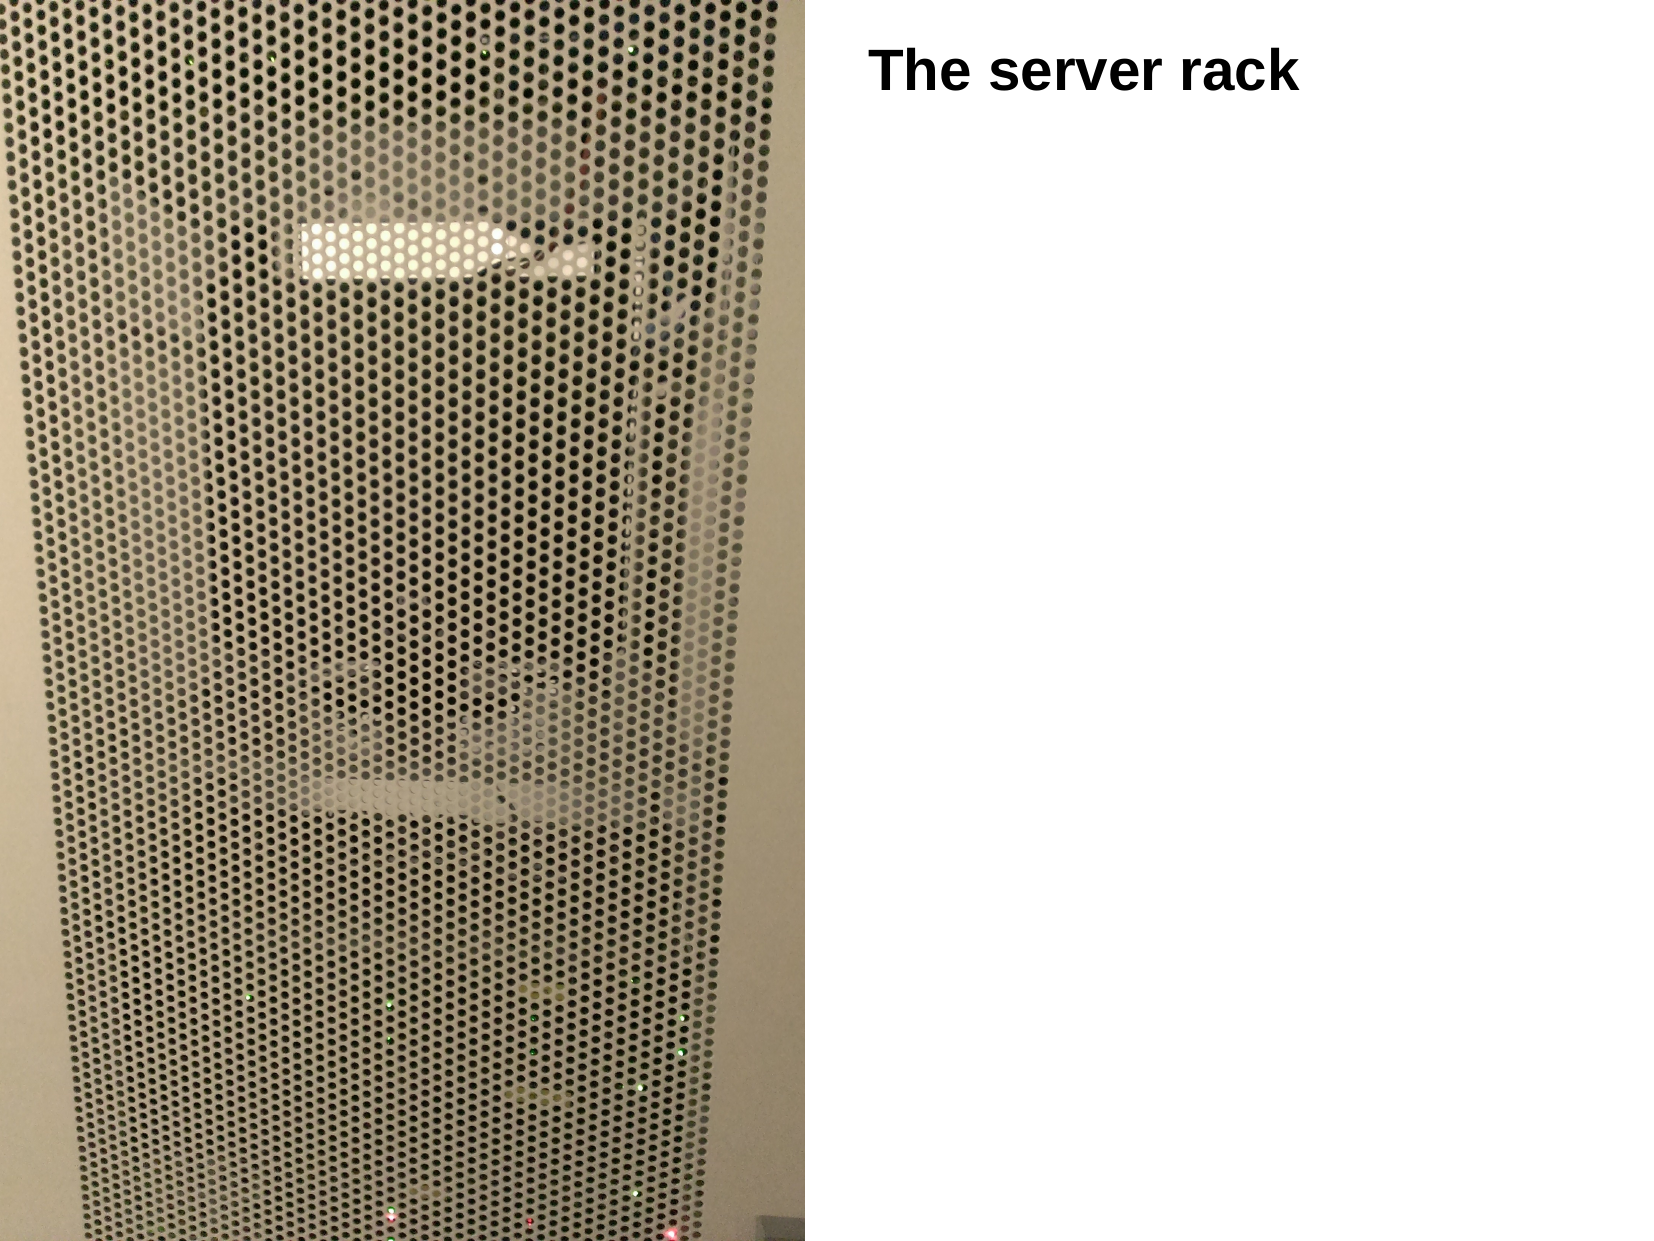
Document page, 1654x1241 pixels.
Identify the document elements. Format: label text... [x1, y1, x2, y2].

text_box The server rack [853, 30, 1634, 175]
picture [0, 0, 805, 1241]
